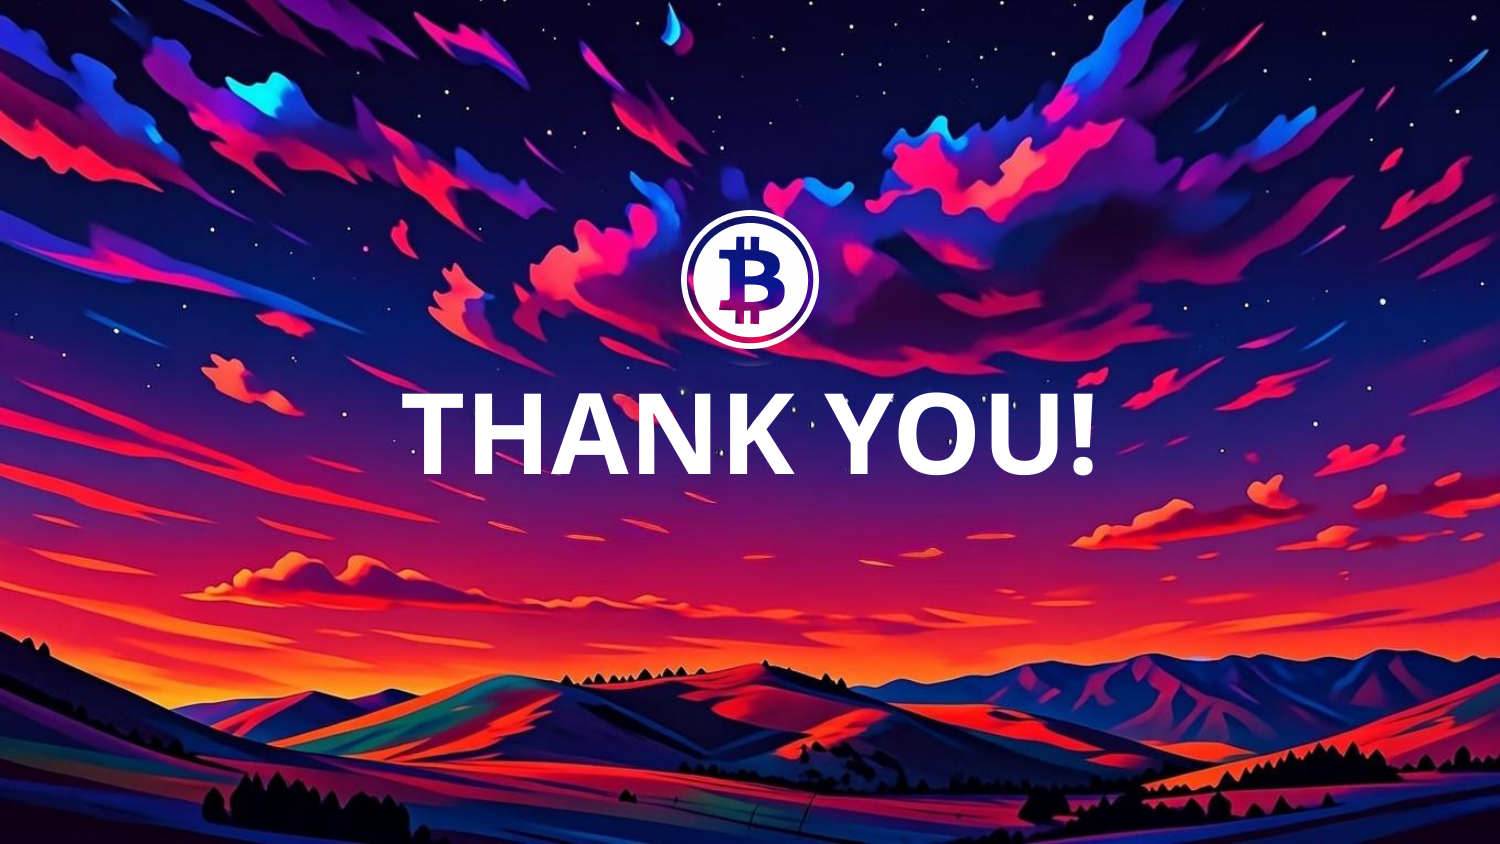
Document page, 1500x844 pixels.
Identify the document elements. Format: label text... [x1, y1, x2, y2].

title THANK YOU! [51, 273, 1449, 611]
picture [0, 0, 1500, 844]
